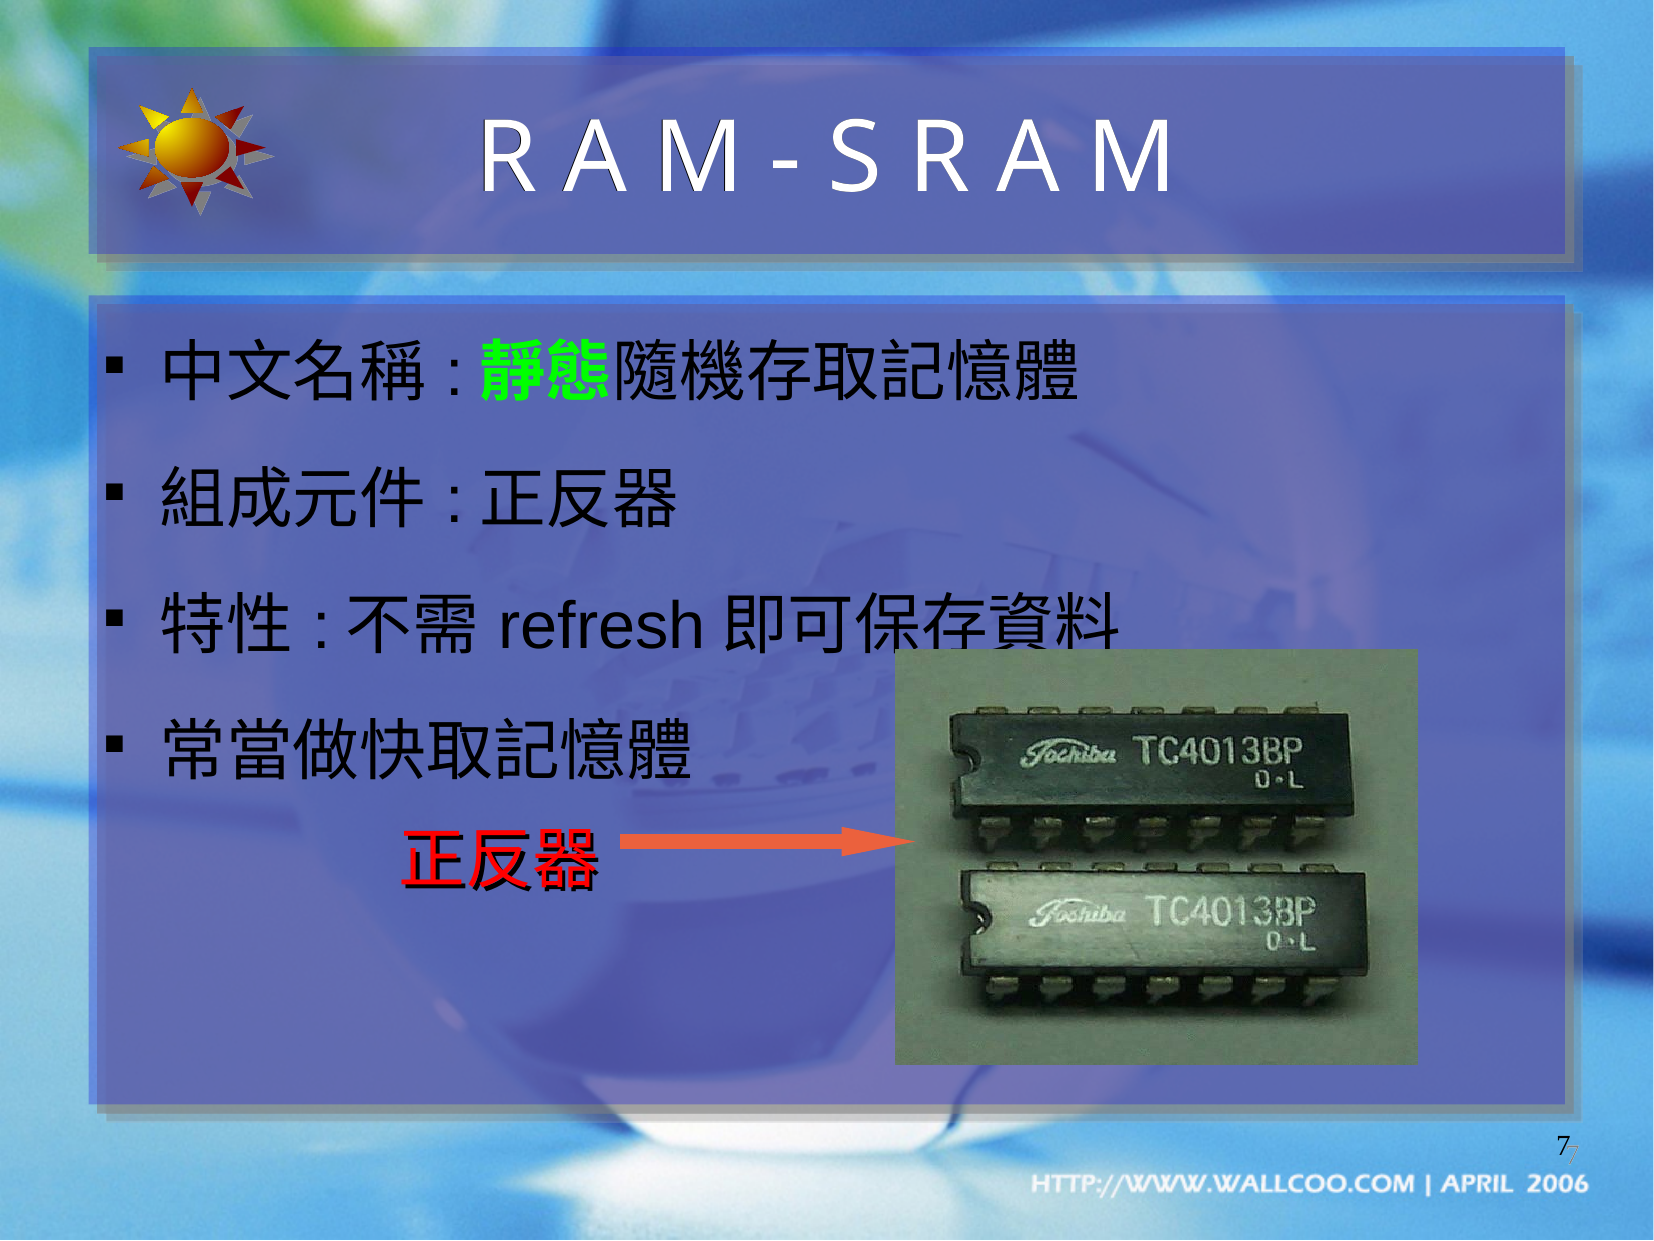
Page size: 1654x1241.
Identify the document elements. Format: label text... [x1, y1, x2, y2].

picture [0, 0, 1654, 1240]
list 中文名稱:靜態隨機存取記憶體 組成元件:正反器 特性:不需refresh即可保存資料 常當做快取記憶體 [88, 318, 1595, 1123]
text_box 正反器 [383, 797, 680, 894]
title R A M - S R A M [82, 56, 1571, 250]
text_box [680, 826, 916, 857]
